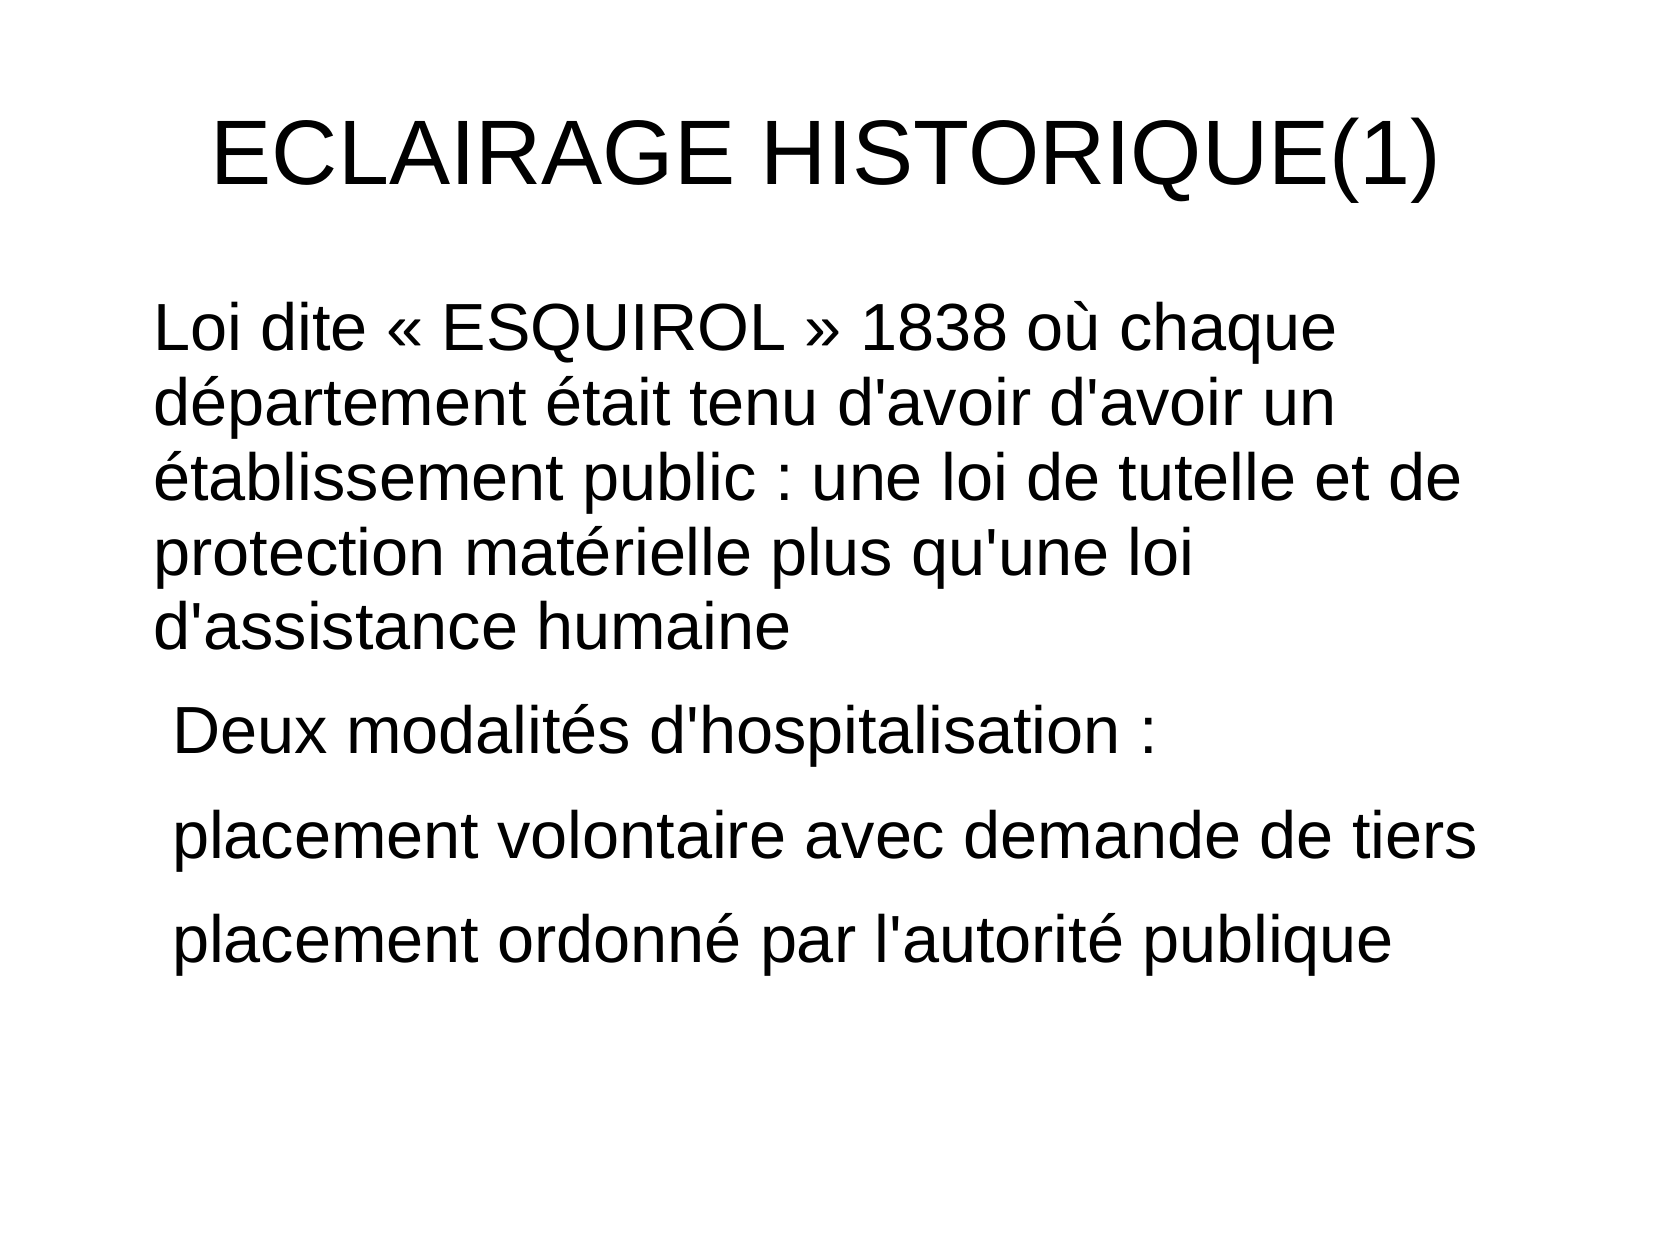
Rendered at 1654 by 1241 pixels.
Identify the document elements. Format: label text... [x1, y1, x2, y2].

list Loi dite « ESQUIROL » 1838 où chaque département était tenu d'avoir d'avoir un établissement public : une loi de tutelle et de protection matérielle plus qu'une loi d'assistance humaine Deux modalités d'hospitalisation : placement volontaire avec demande de tiers placement ordonné par l'autorité publique [82, 290, 1571, 1184]
title ECLAIRAGE HISTORIQUE(1) [82, 49, 1571, 257]
